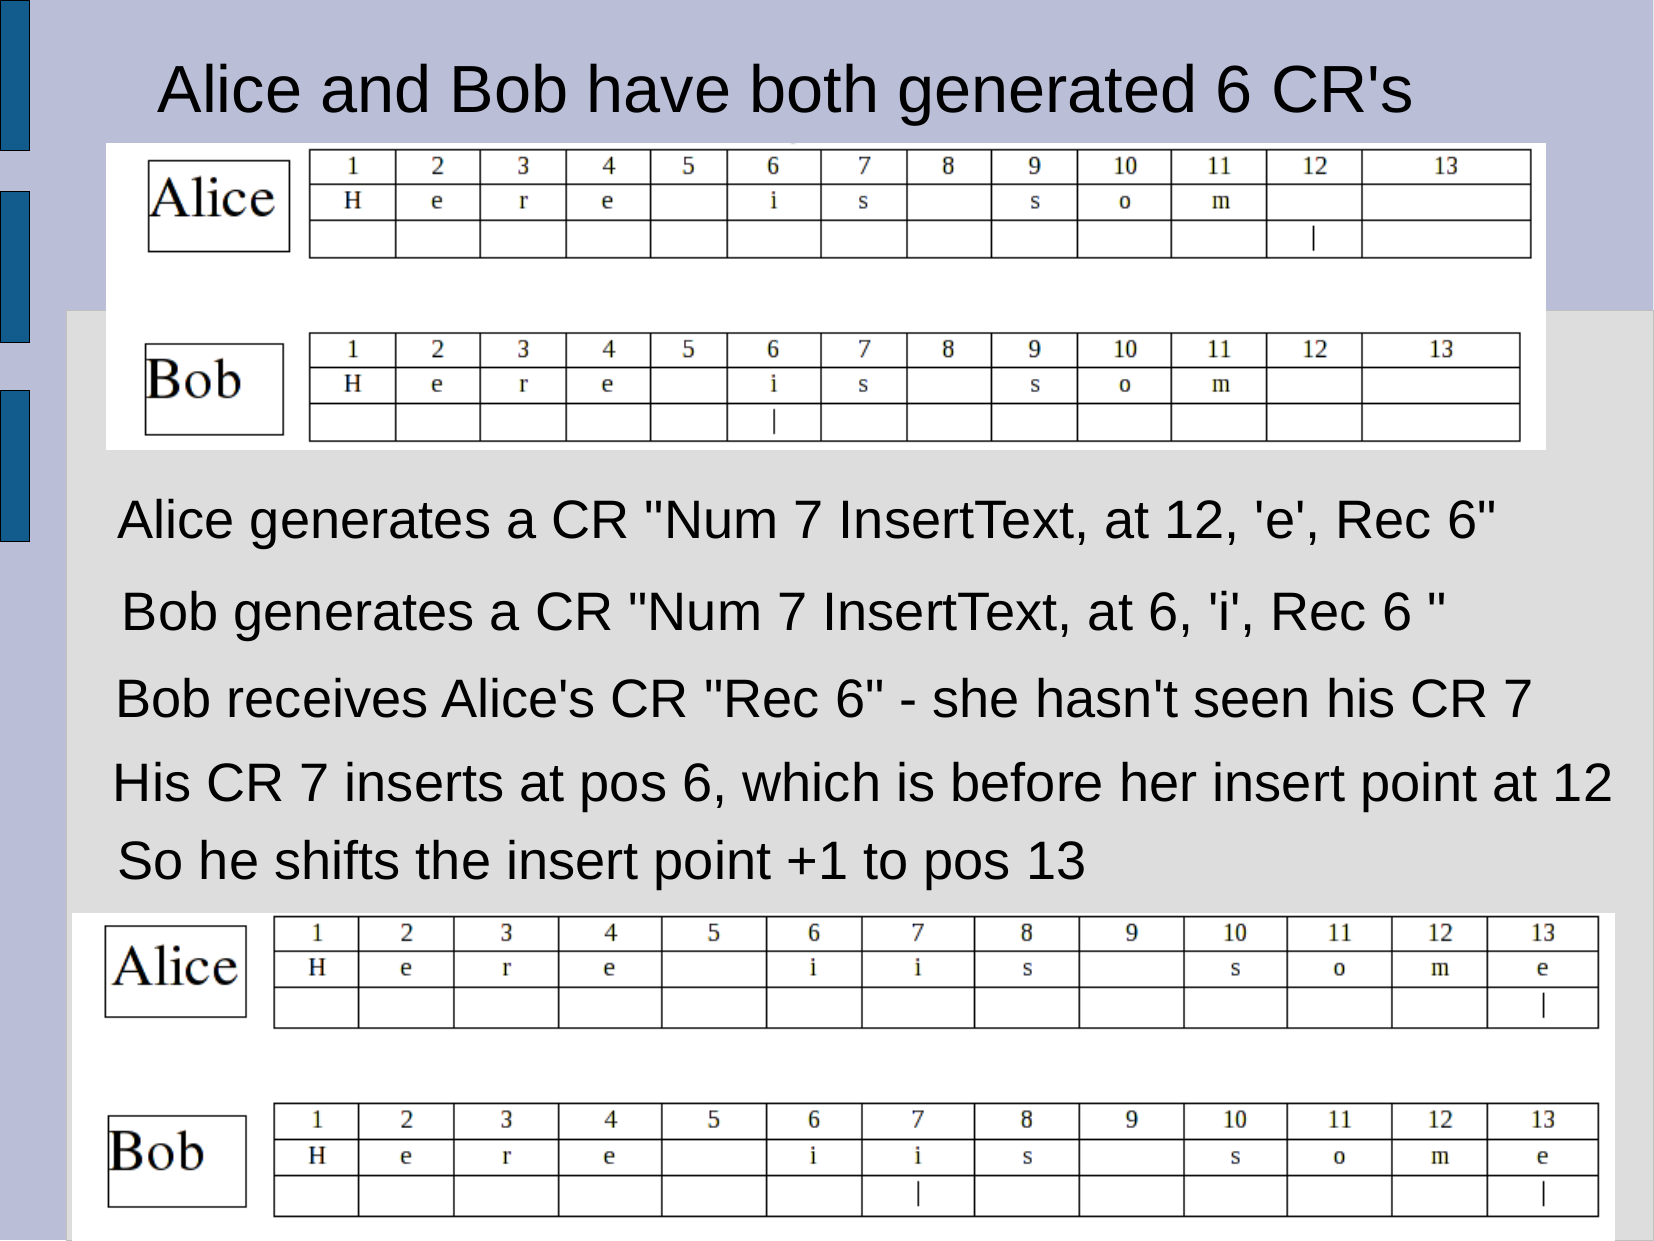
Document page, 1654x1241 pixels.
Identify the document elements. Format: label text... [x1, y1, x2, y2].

text_box So he shifts the insert point +1 to pos 13 [102, 823, 1103, 899]
text_box Bob receives Alice's CR "Rec 6" - she hasn't seen his CR 7 [100, 660, 1550, 737]
picture [106, 143, 1546, 450]
picture [72, 913, 1615, 1241]
text_box Alice and Bob have both generated 6 CR's [142, 44, 1443, 135]
text_box His CR 7 inserts at pos 6, which is before her insert point at 12 [98, 745, 1631, 821]
text_box Bob generates a CR "Num 7 InsertText, at 6, 'i', Rec 6 " [107, 573, 1462, 650]
text_box Alice generates a CR "Num 7 InsertText, at 12, 'e', Rec 6" [102, 482, 1513, 558]
